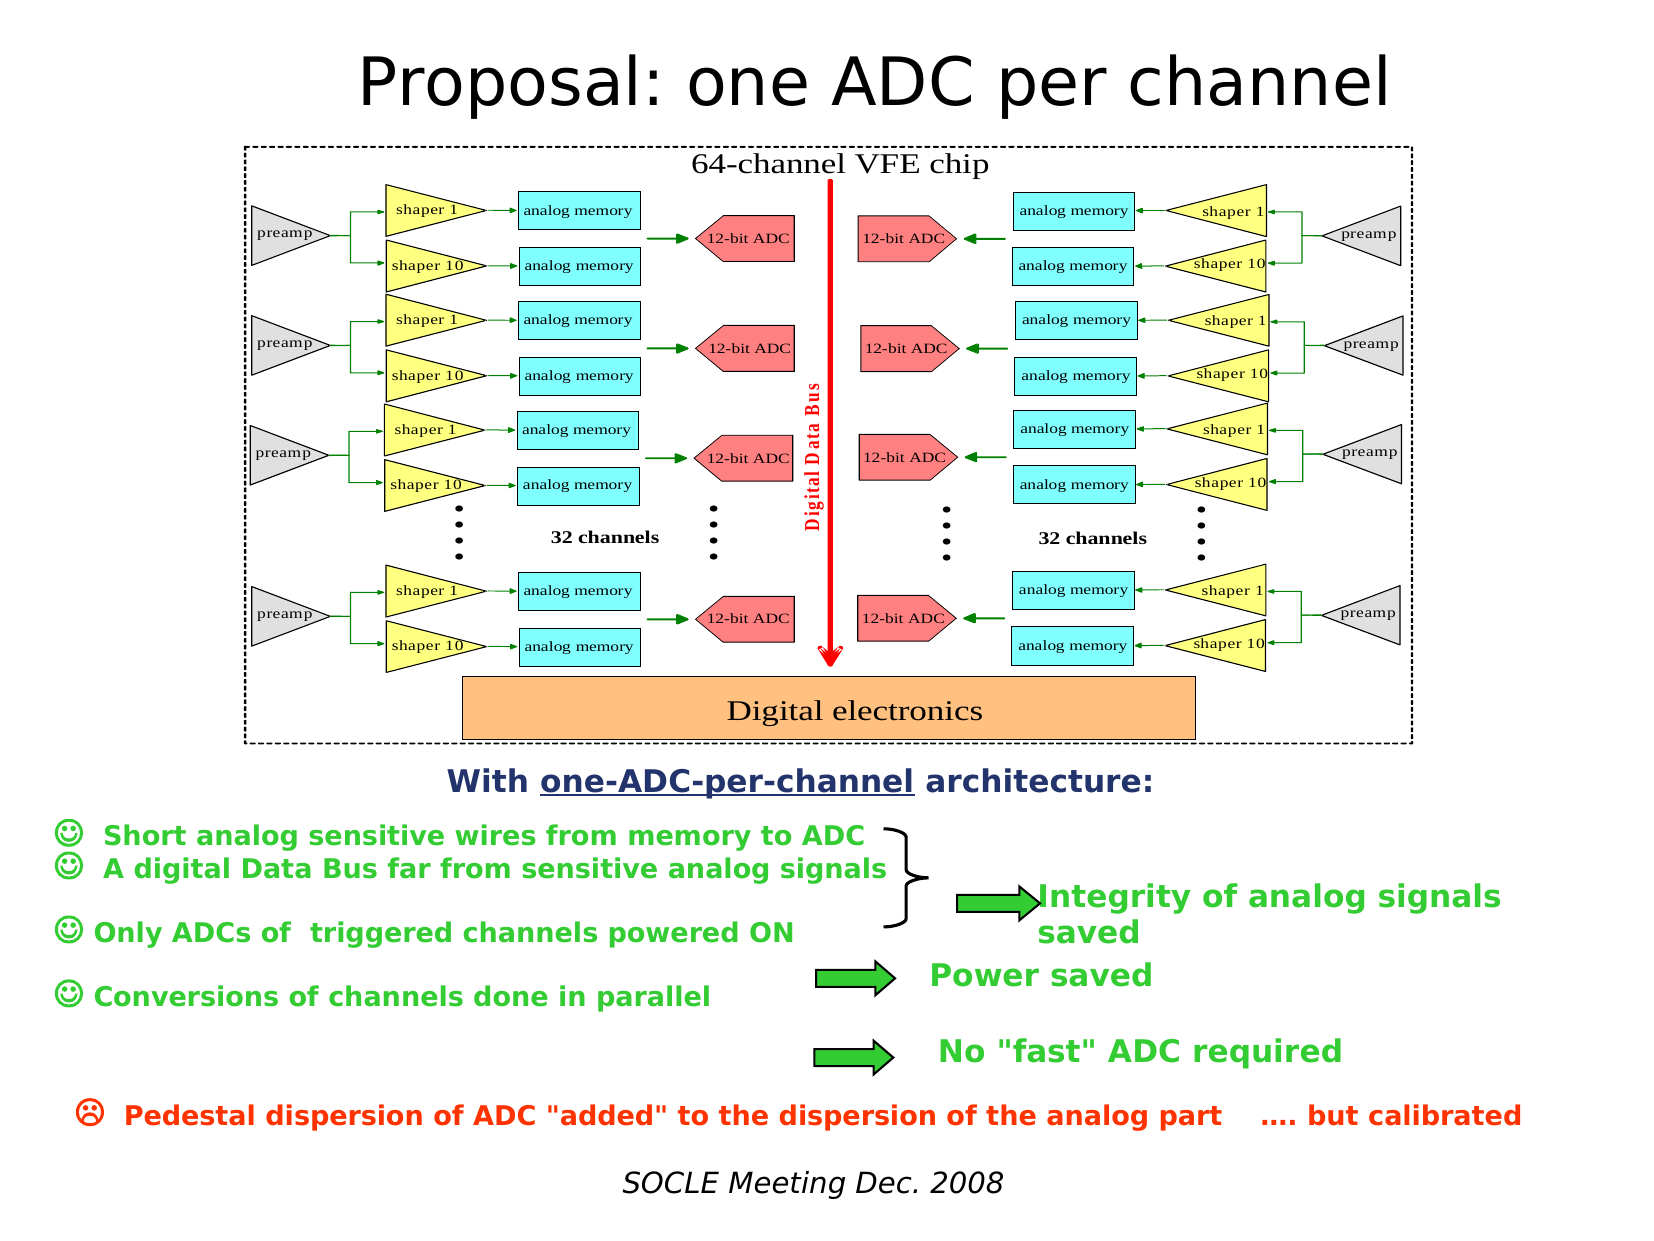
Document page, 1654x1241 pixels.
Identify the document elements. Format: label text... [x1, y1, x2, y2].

text_box Power saved [903, 949, 1169, 1002]
text_box No "fast" ADC required [912, 1025, 1359, 1078]
text_box [814, 1040, 894, 1075]
text_box [816, 961, 896, 996]
chart [243, 145, 1414, 745]
text_box  Pedestal dispersion of ADC "added" to the dispersion of the analog part …. but calibrated [60, 1092, 1537, 1172]
text_box With one-ADC-per-channel architecture: [431, 755, 1181, 808]
text_box  Short analog sensitive wires from memory to ADC  A digital Data Bus far from sensitive analog signals  Only ADCs of triggered channels powered ON  Conversions of channels done in parallel [39, 812, 903, 1054]
text_box Integrity of analog signals saved [1022, 870, 1623, 959]
title Proposal: one ADC per channel [234, 0, 1516, 166]
text_box [957, 886, 1041, 921]
